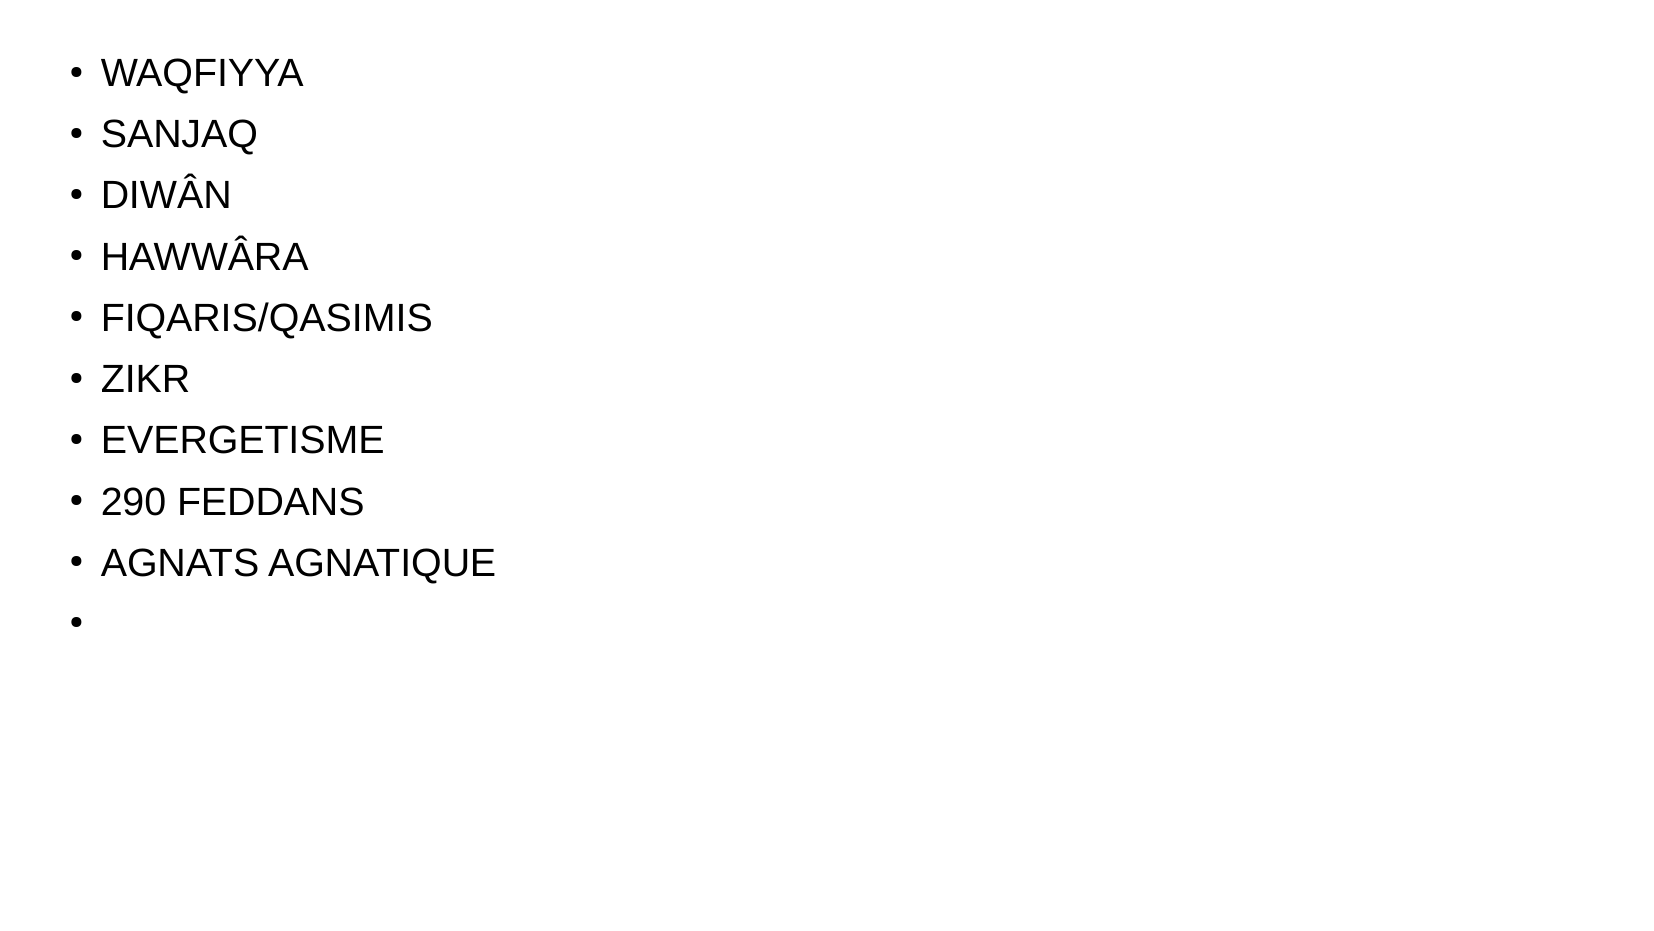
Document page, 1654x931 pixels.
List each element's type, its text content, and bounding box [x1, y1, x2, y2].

list WAQFIYYA SANJAQ DIWÂN HAWWÂRA FIQARIS/QASIMIS ZIKR EVERGETISME 290 FEDDANS AGNATS AGNATIQUE [59, 51, 1548, 591]
